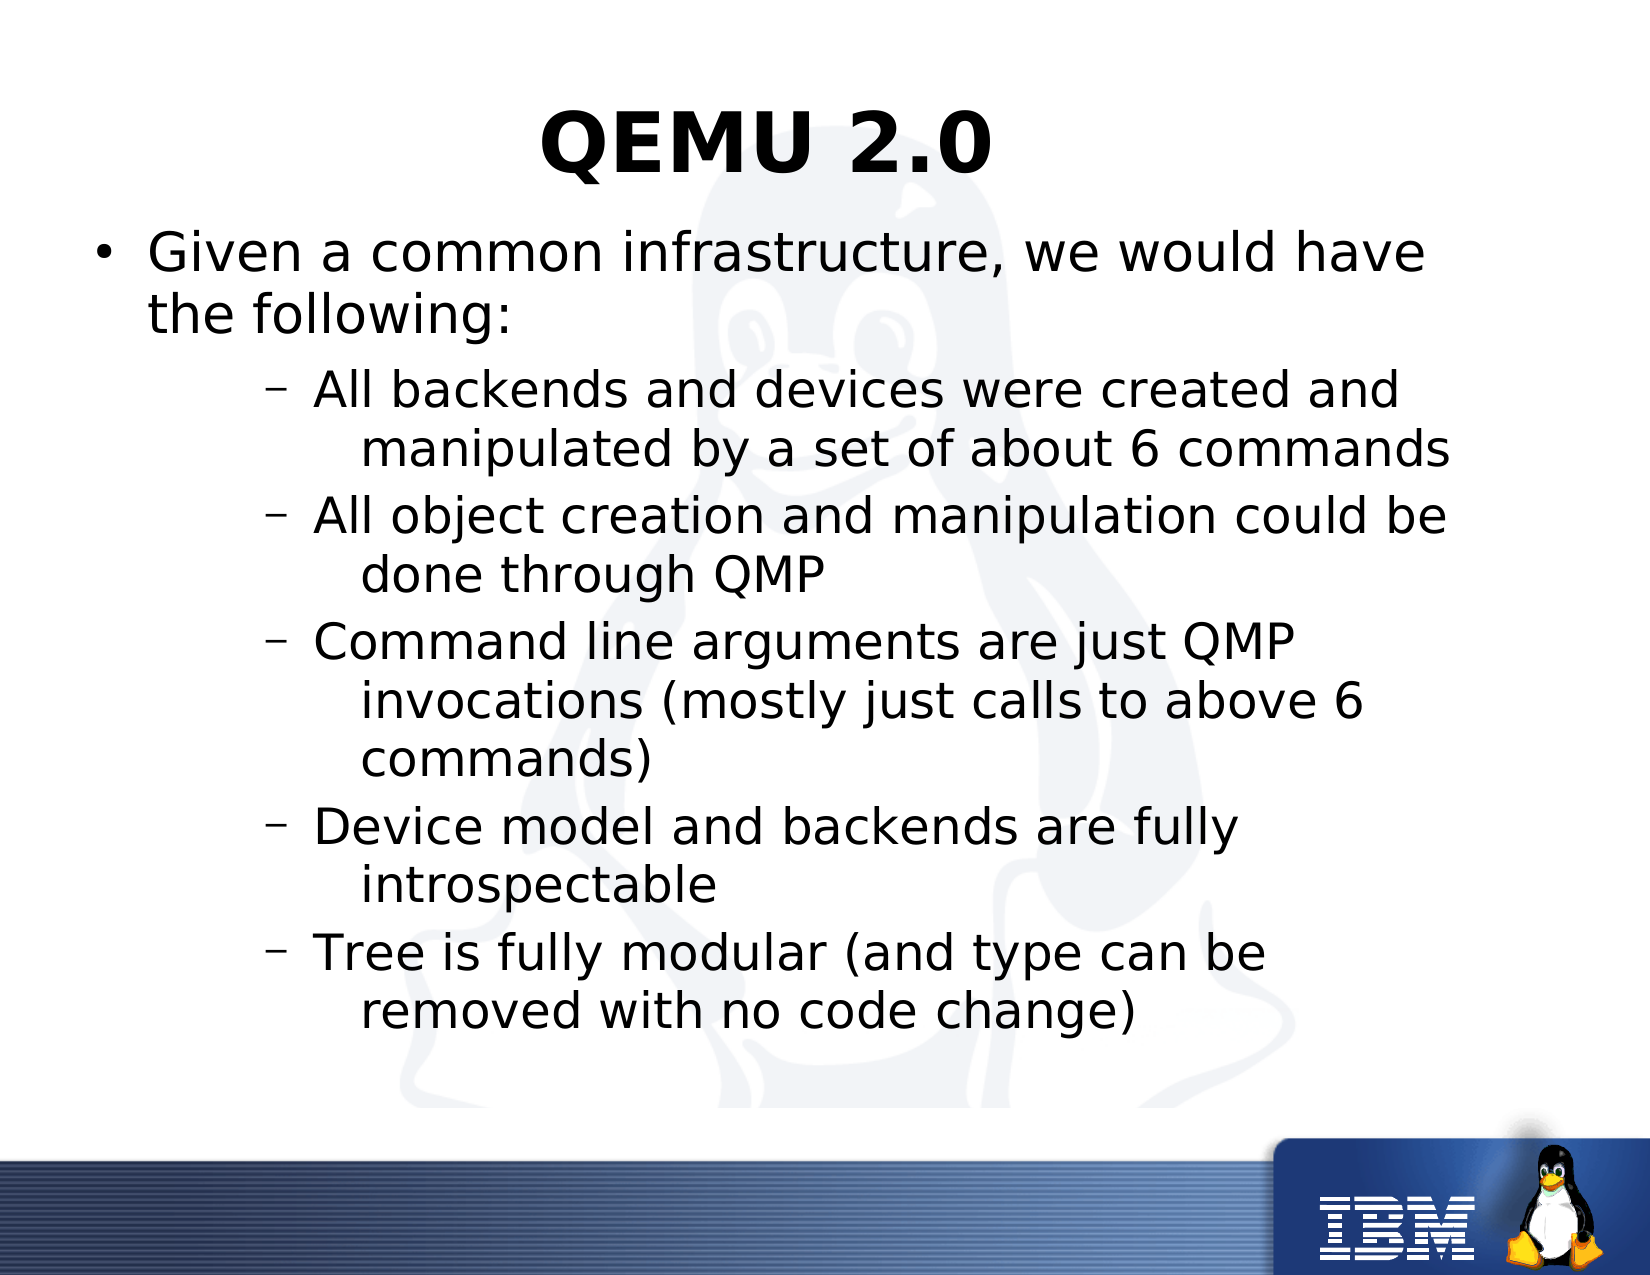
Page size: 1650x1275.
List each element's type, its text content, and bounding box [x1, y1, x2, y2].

list Given a common infrastructure, we would have the following: All backends and devices were created and manipulated by a set of about 6 commands All object creation and manipulation could be done through QMP Command line arguments are just QMP invocations (mostly just calls to above 6 commands) Device model and backends are fully introspectable Tree is fully modular (and type can be removed with no code change) [76, 221, 1457, 1171]
title QEMU 2.0 [76, 76, 1457, 211]
